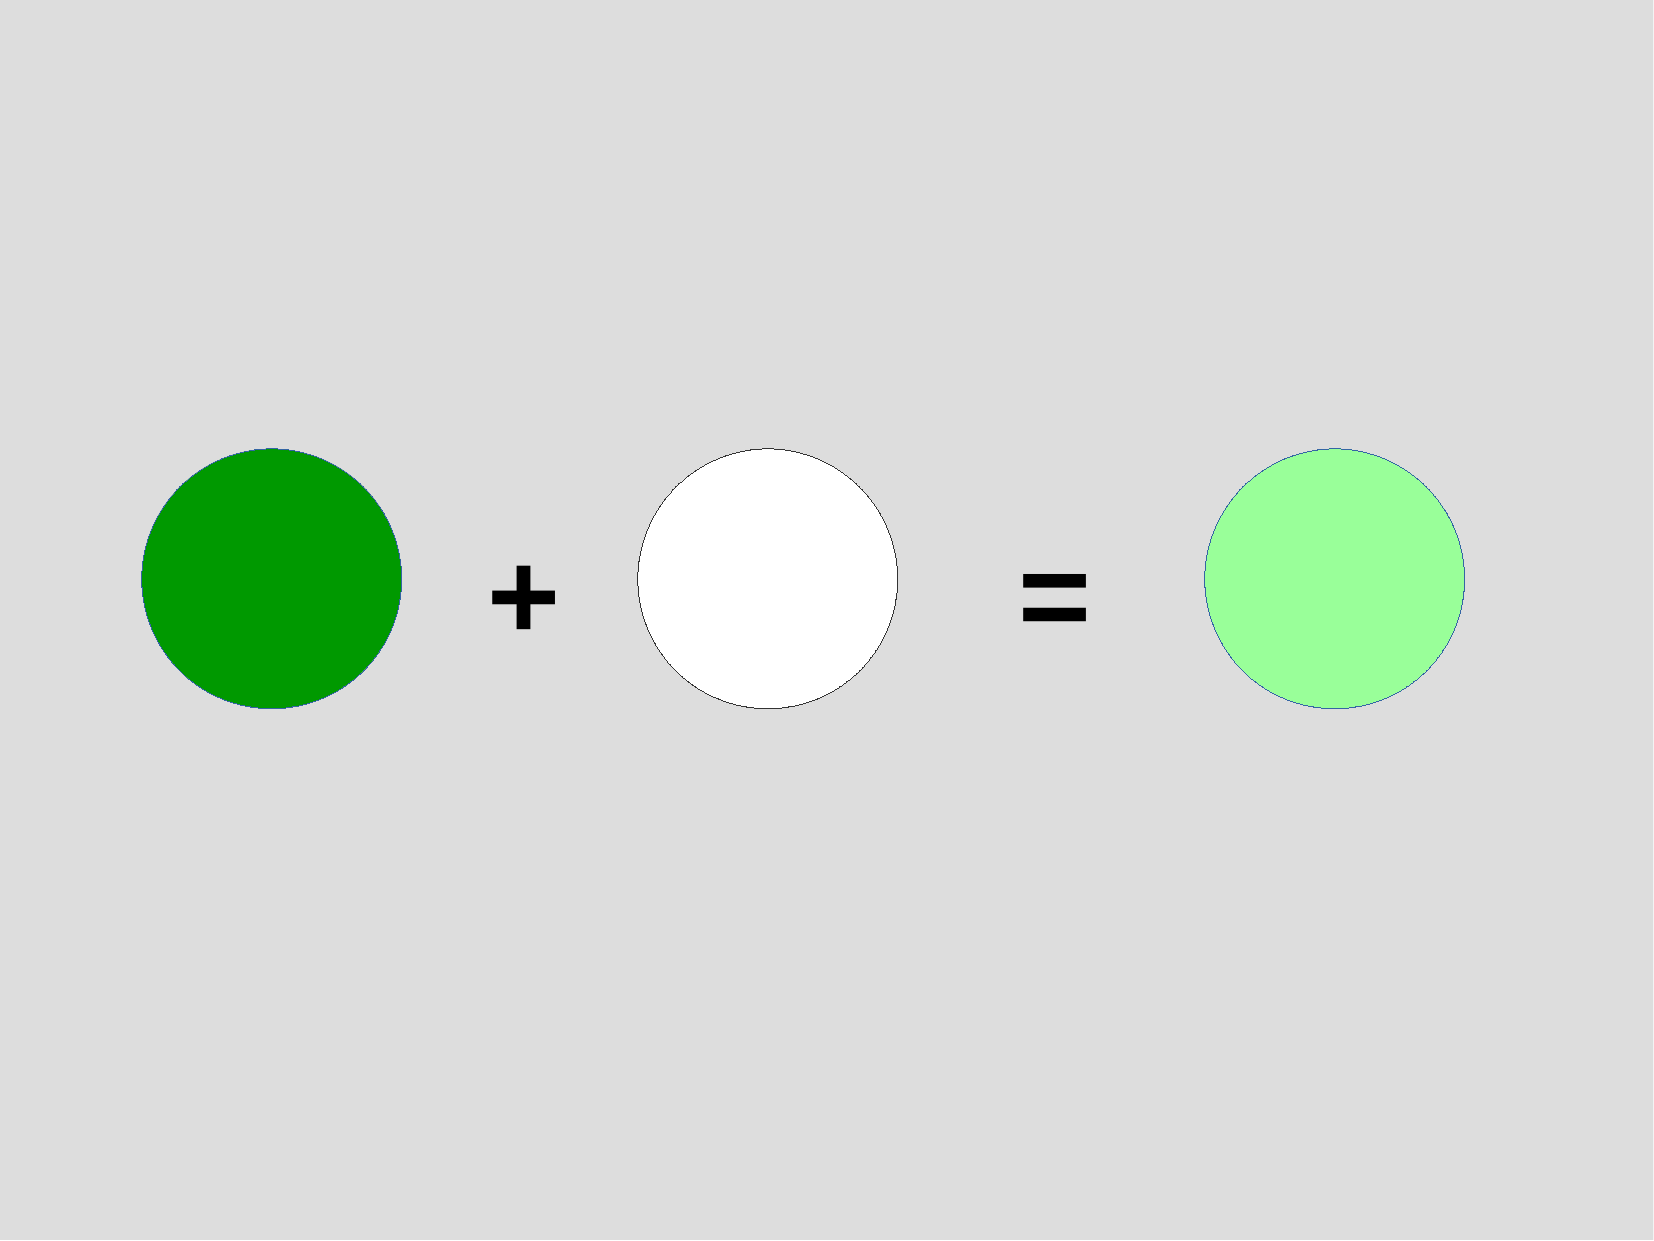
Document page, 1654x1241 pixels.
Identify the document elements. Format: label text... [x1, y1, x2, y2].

text_box + [472, 518, 567, 674]
text_box [637, 448, 898, 709]
text_box [141, 448, 402, 709]
text_box = [1003, 518, 1123, 674]
text_box [1204, 448, 1465, 709]
